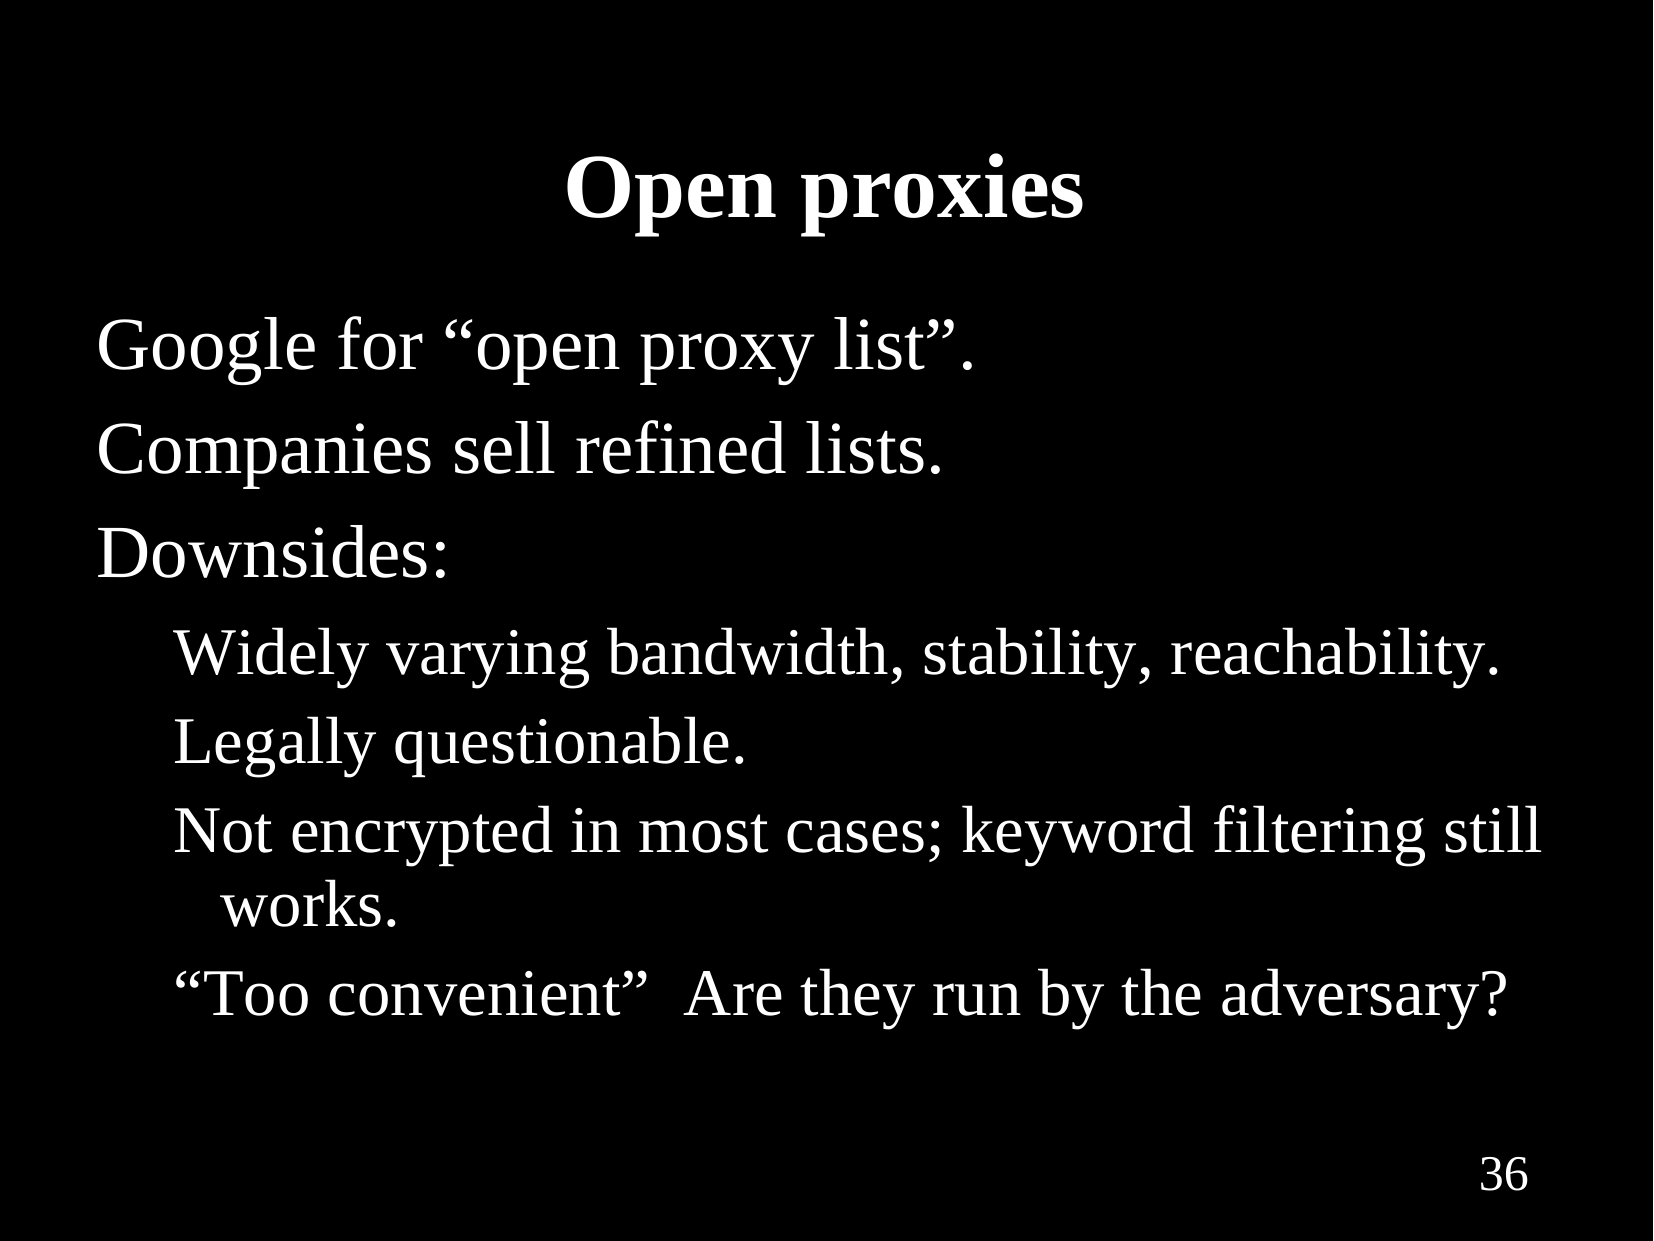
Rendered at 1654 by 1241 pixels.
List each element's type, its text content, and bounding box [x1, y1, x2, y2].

title Open proxies [119, 90, 1531, 282]
list Google for “open proxy list”. Companies sell refined lists. Downsides: Widely varying bandwidth, stability, reachability. Legally questionable. Not encrypted in most cases; keyword filtering still works. “Too convenient” Are they run by the adversary? [78, 303, 1570, 1093]
